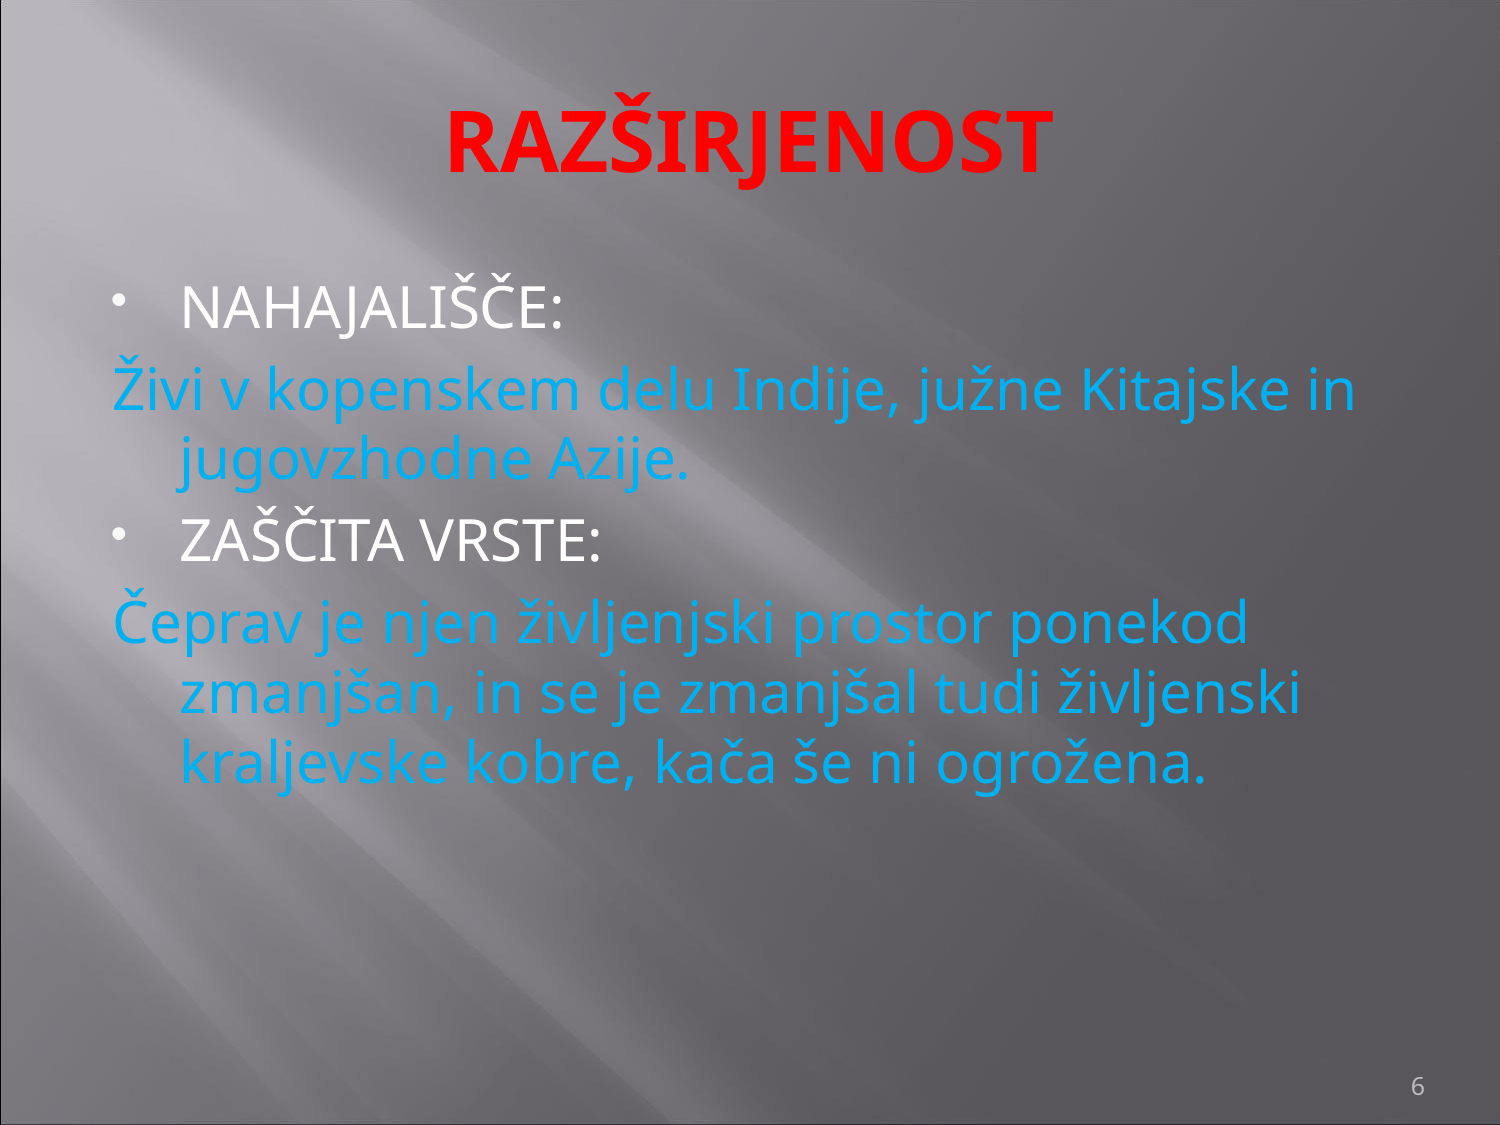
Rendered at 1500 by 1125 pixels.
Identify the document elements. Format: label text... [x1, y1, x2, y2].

slide_number <number> [1299, 1052, 1425, 1113]
title RAZŠIRJENOST [75, 45, 1425, 233]
list NAHAJALIŠČE: Živi v kopenskem delu Indije, južne Kitajske in jugovzhodne Azije. ZAŠČITA VRSTE: Čeprav je njen življenjski prostor ponekod zmanjšan, in se je zmanjšal tudi življenski kraljevske kobre, kača še ni ogrožena. [75, 262, 1425, 1035]
picture [0, 0, 1500, 1125]
